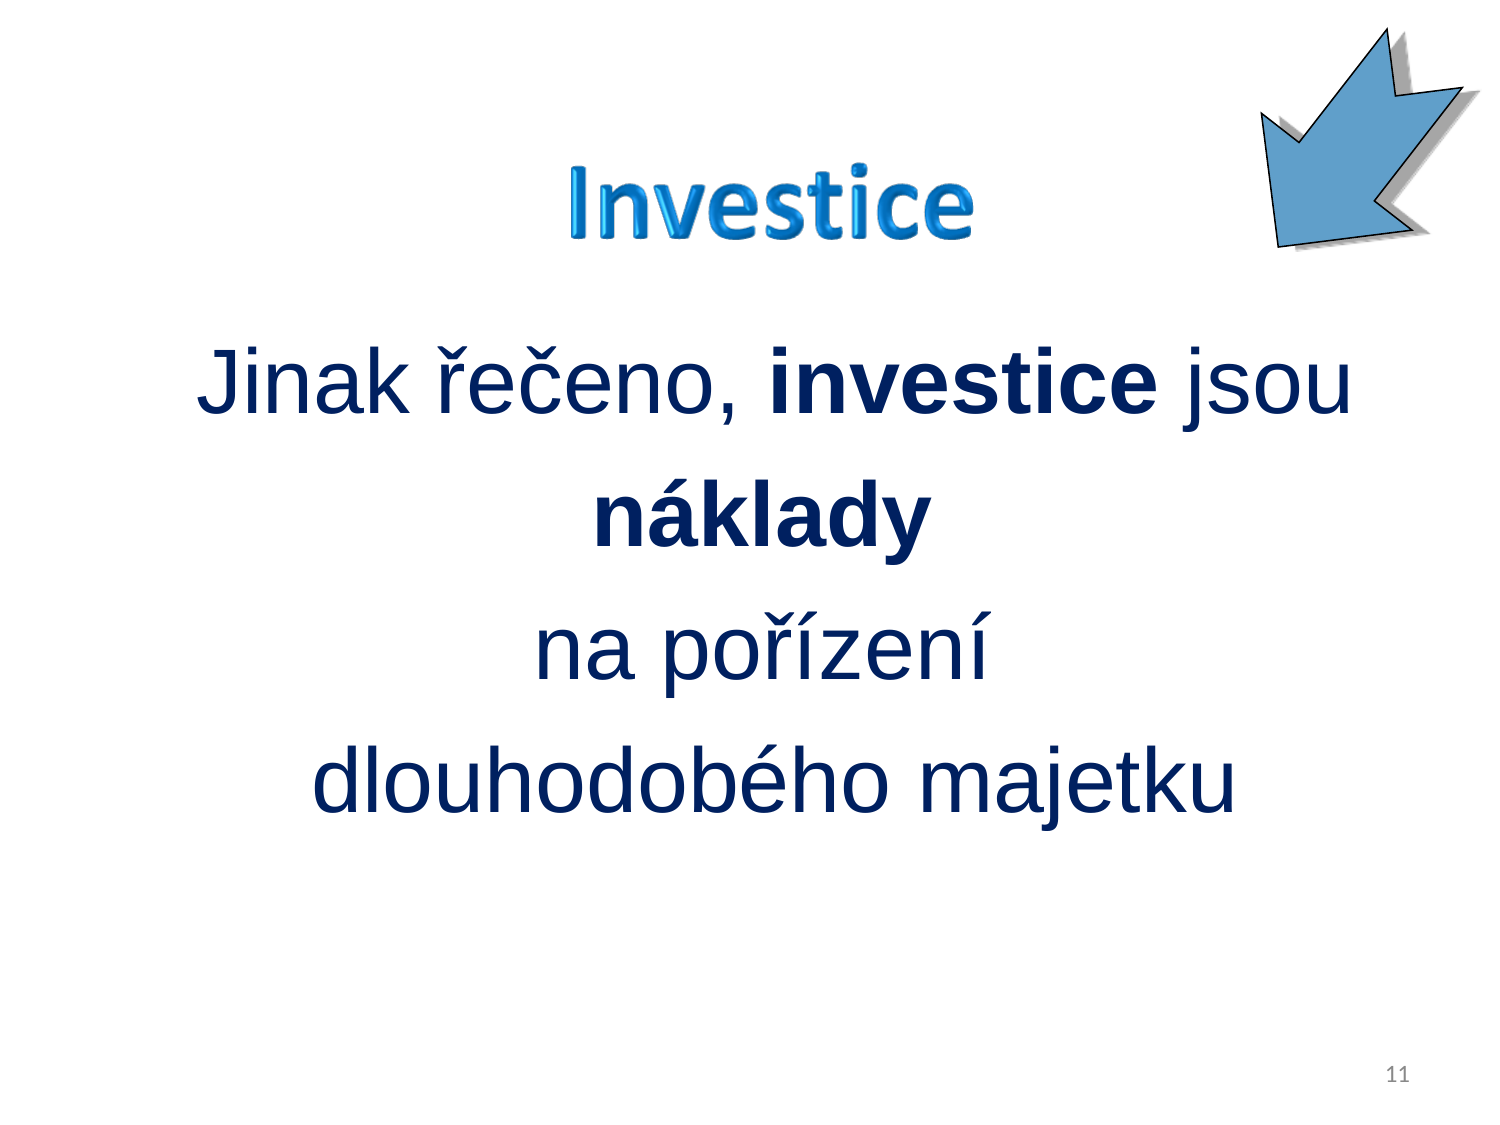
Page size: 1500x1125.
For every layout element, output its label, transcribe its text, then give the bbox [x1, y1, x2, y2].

text_box [1261, 29, 1463, 248]
text_box <číslo> [1074, 1042, 1426, 1103]
picture [493, 95, 1048, 279]
list Jinak řečeno, investice jsou náklady na pořízení dlouhodobého majetku [100, 314, 1451, 875]
